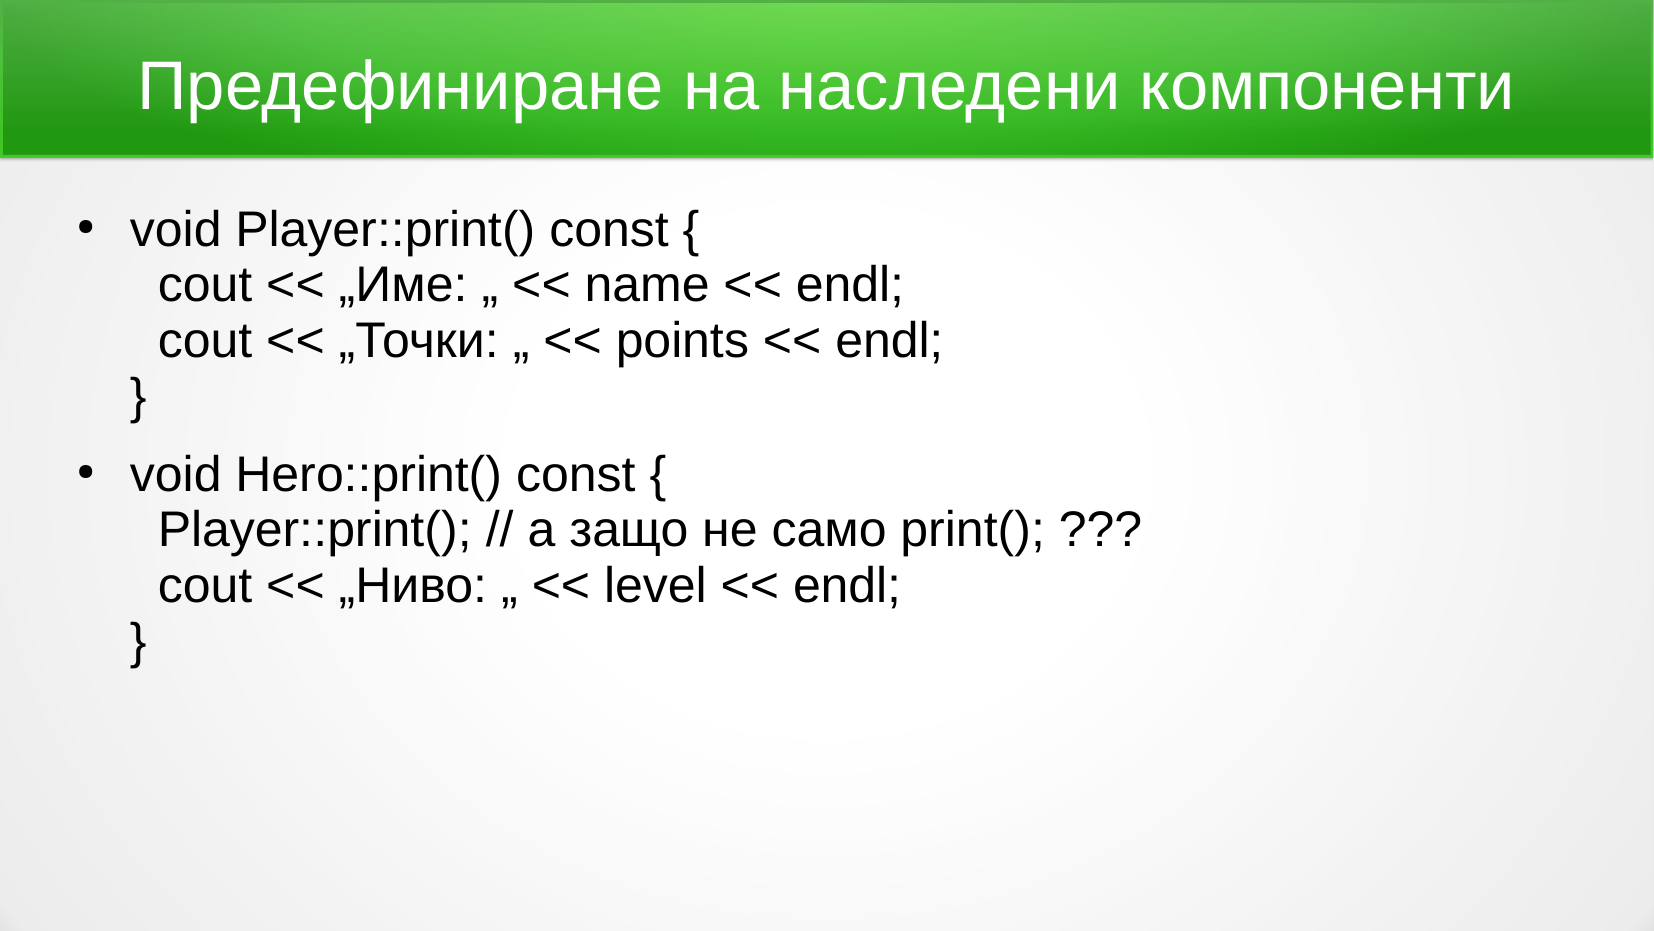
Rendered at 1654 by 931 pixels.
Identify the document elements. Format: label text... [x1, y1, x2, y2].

title Предефиниране на наследени компоненти [82, 37, 1571, 135]
list void Player::print() const { cout << „Име: „ << name << endl; cout << „Точки: „ << points << endl; } void Hero::print() const { Player::print(); // а защо не само print(); ??? cout << „Ниво: „ << level << endl; } [59, 200, 1607, 898]
